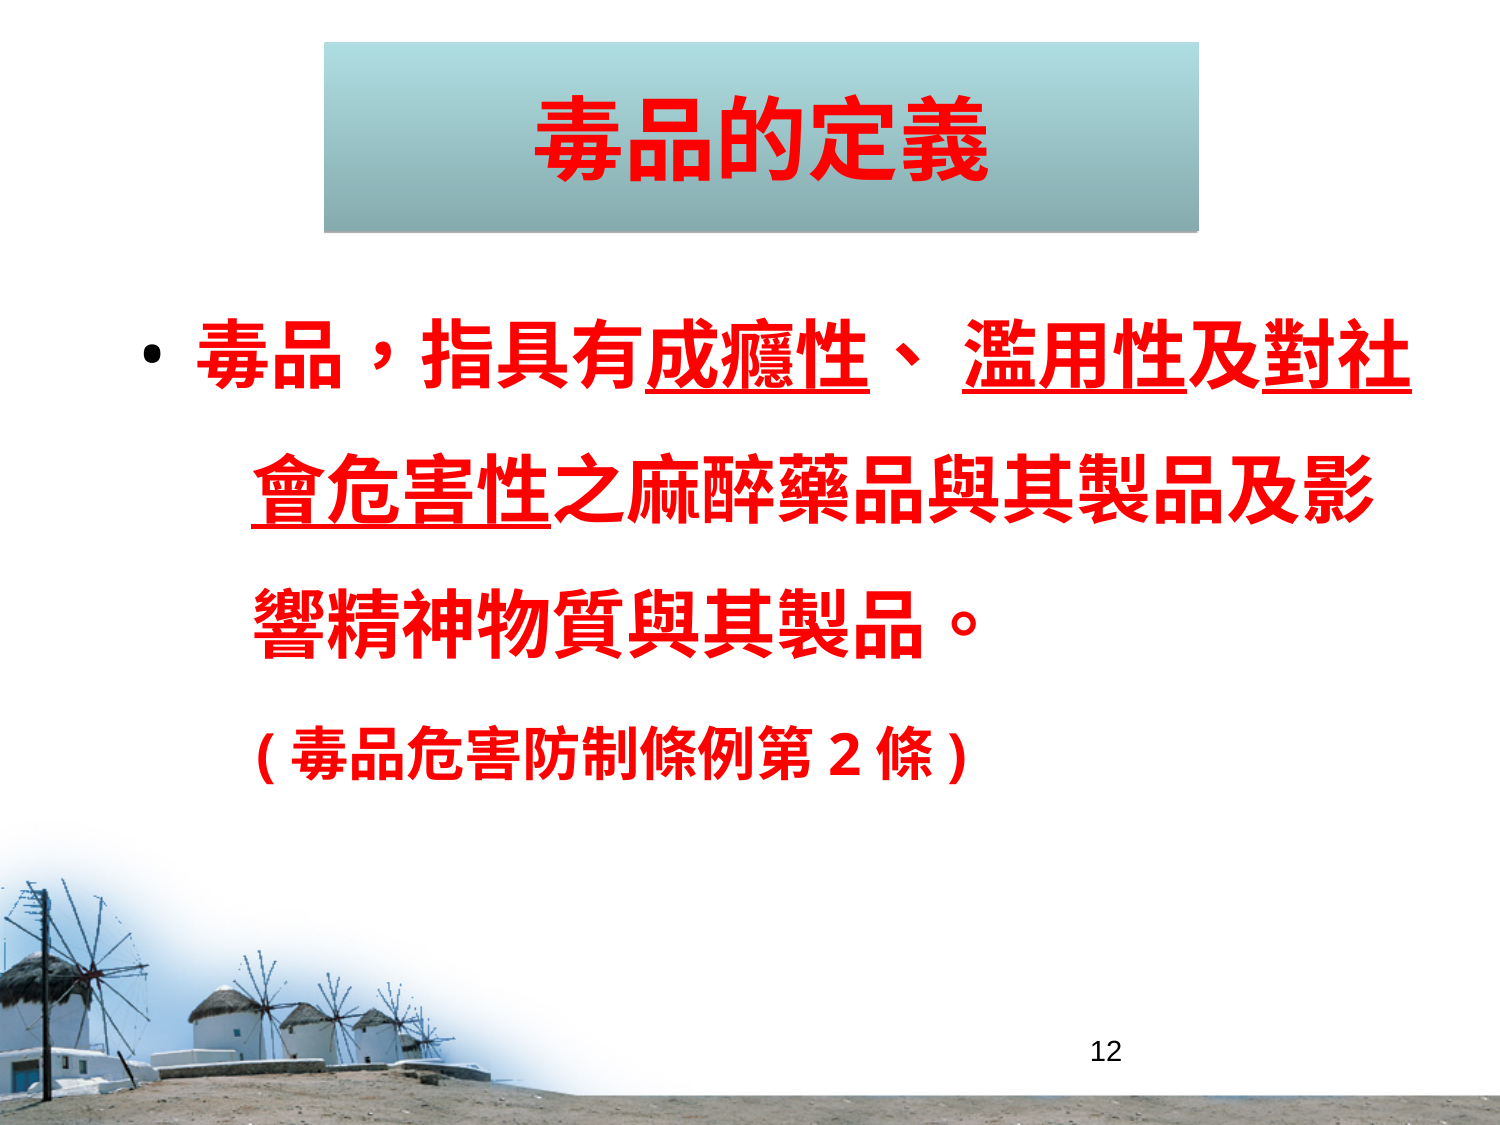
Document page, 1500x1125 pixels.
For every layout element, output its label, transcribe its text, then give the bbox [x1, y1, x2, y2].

list 毒品，指具有成癮性、 濫用性及對社會危害性之麻醉藥品與其製品及影響精神物質與其製品。 (毒品危害防制條例第2條) [123, 255, 1437, 998]
picture [0, 101, 1500, 1125]
text_box [1074, 1024, 1426, 1103]
title 毒品的定義 [324, 42, 1199, 231]
